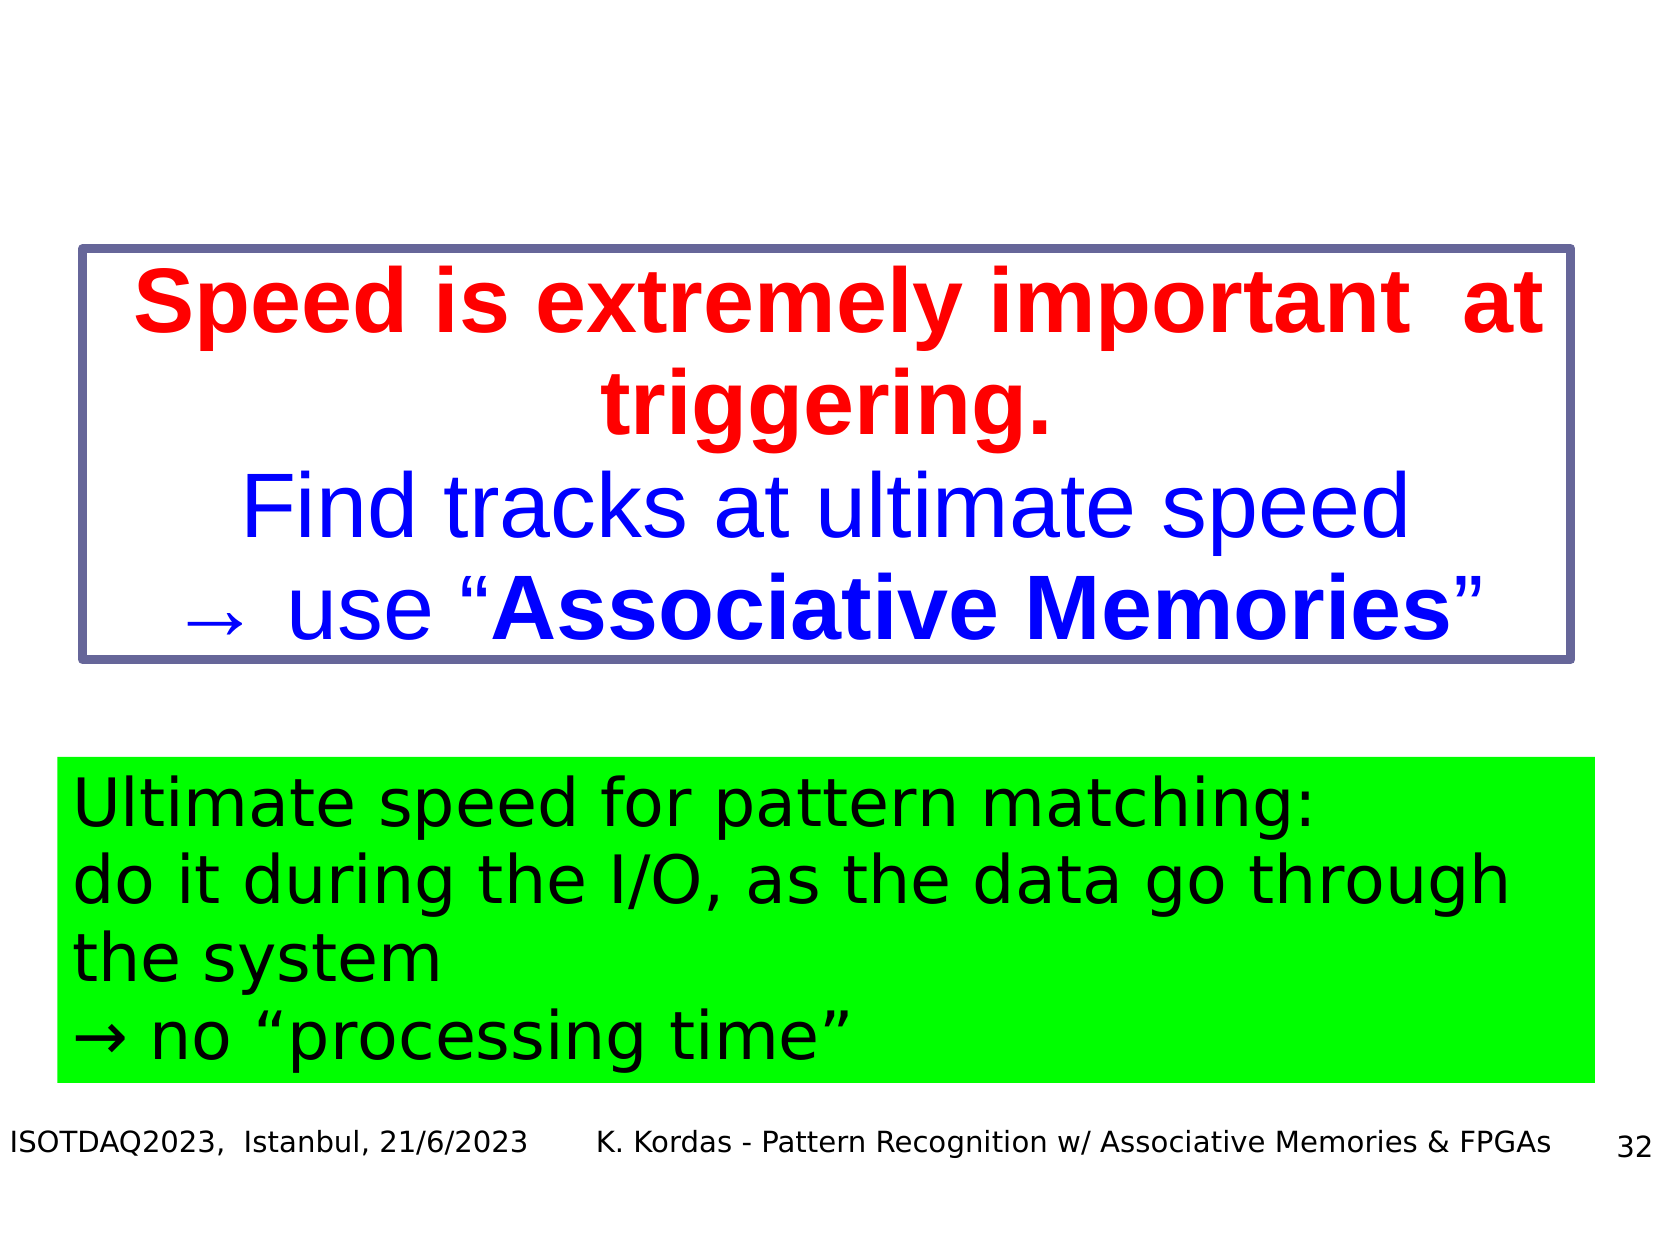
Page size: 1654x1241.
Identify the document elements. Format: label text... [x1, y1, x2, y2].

title Speed is extremely important at triggering. Find tracks at ultimate speed → use “Associative Memories” [82, 248, 1571, 660]
text_box Ultimate speed for pattern matching: do it during the I/O, as the data go through the system → no “processing time” [57, 756, 1595, 1083]
